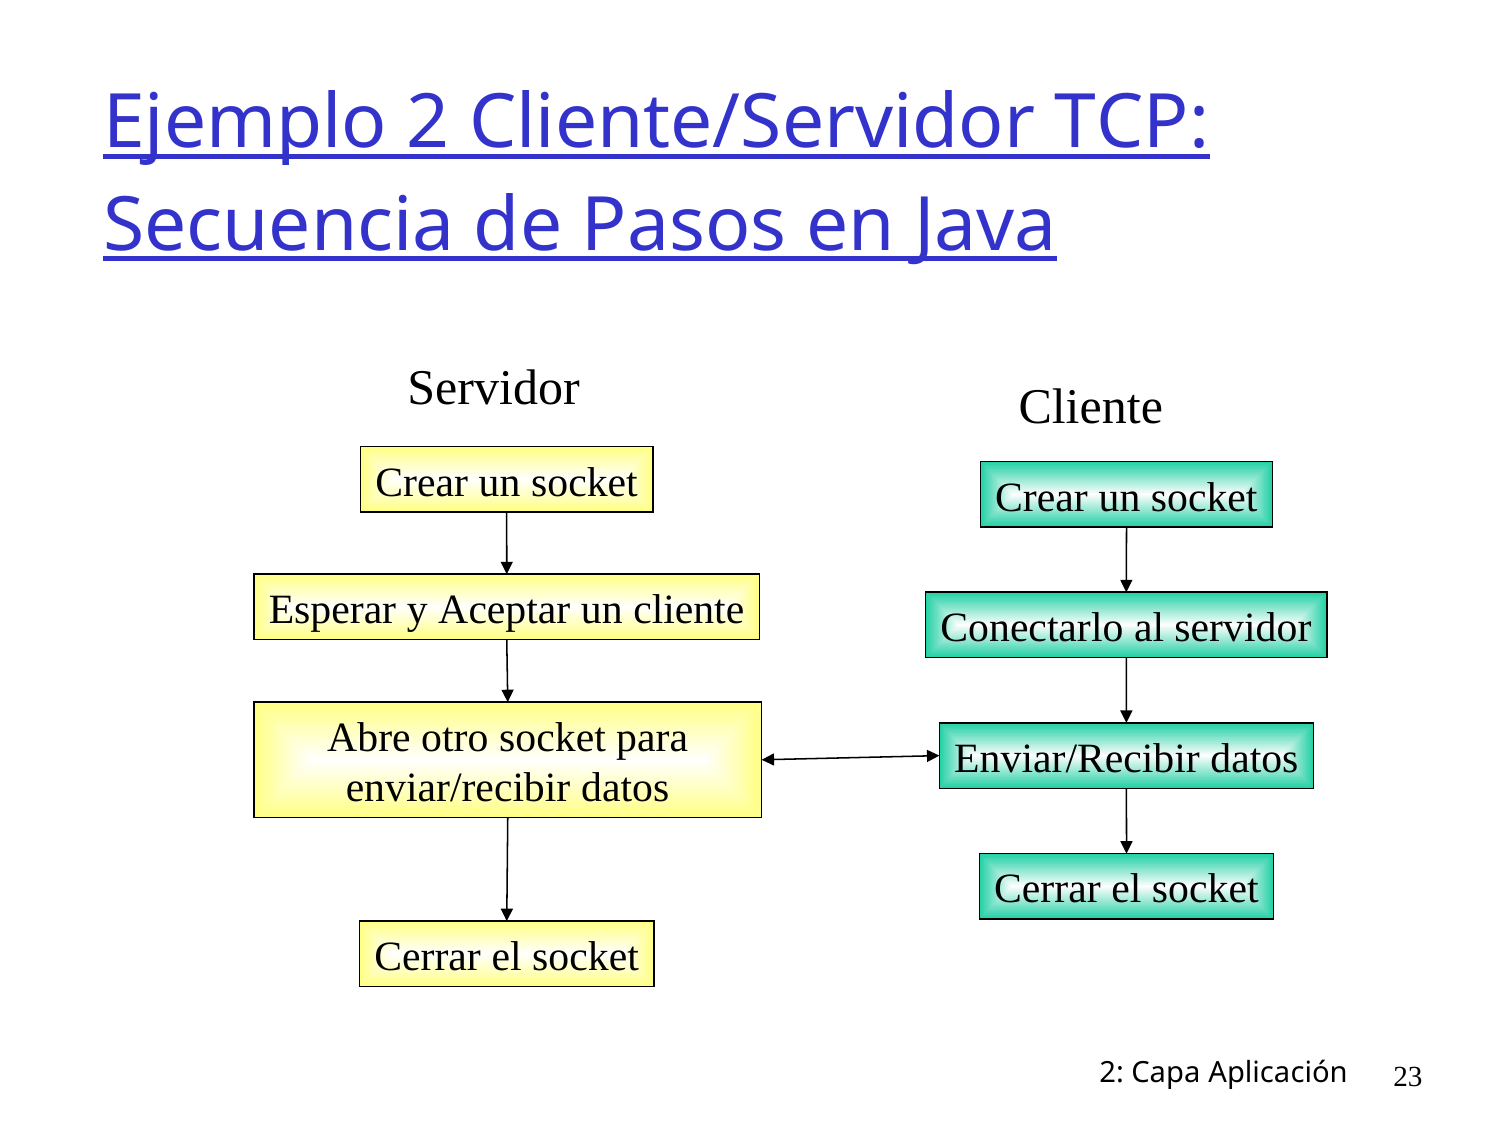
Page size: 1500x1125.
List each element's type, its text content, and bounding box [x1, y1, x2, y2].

text_box Conectarlo al servidor [925, 592, 1327, 658]
text_box Esperar y Aceptar un cliente [253, 574, 760, 640]
text_box Crear un socket [980, 461, 1273, 528]
text_box Cliente [1003, 366, 1217, 442]
text_box Servidor [392, 346, 606, 423]
text_box Enviar/Recibir datos [939, 722, 1314, 789]
text_box Cerrar el socket [979, 853, 1274, 920]
text_box Cerrar el socket [359, 921, 654, 987]
title Ejemplo 2 Cliente/Servidor TCP: Secuencia de Pasos en Java [88, 37, 1436, 303]
text_box Abre otro socket para enviar/recibir datos [253, 702, 762, 818]
text_box Crear un socket [360, 446, 653, 513]
